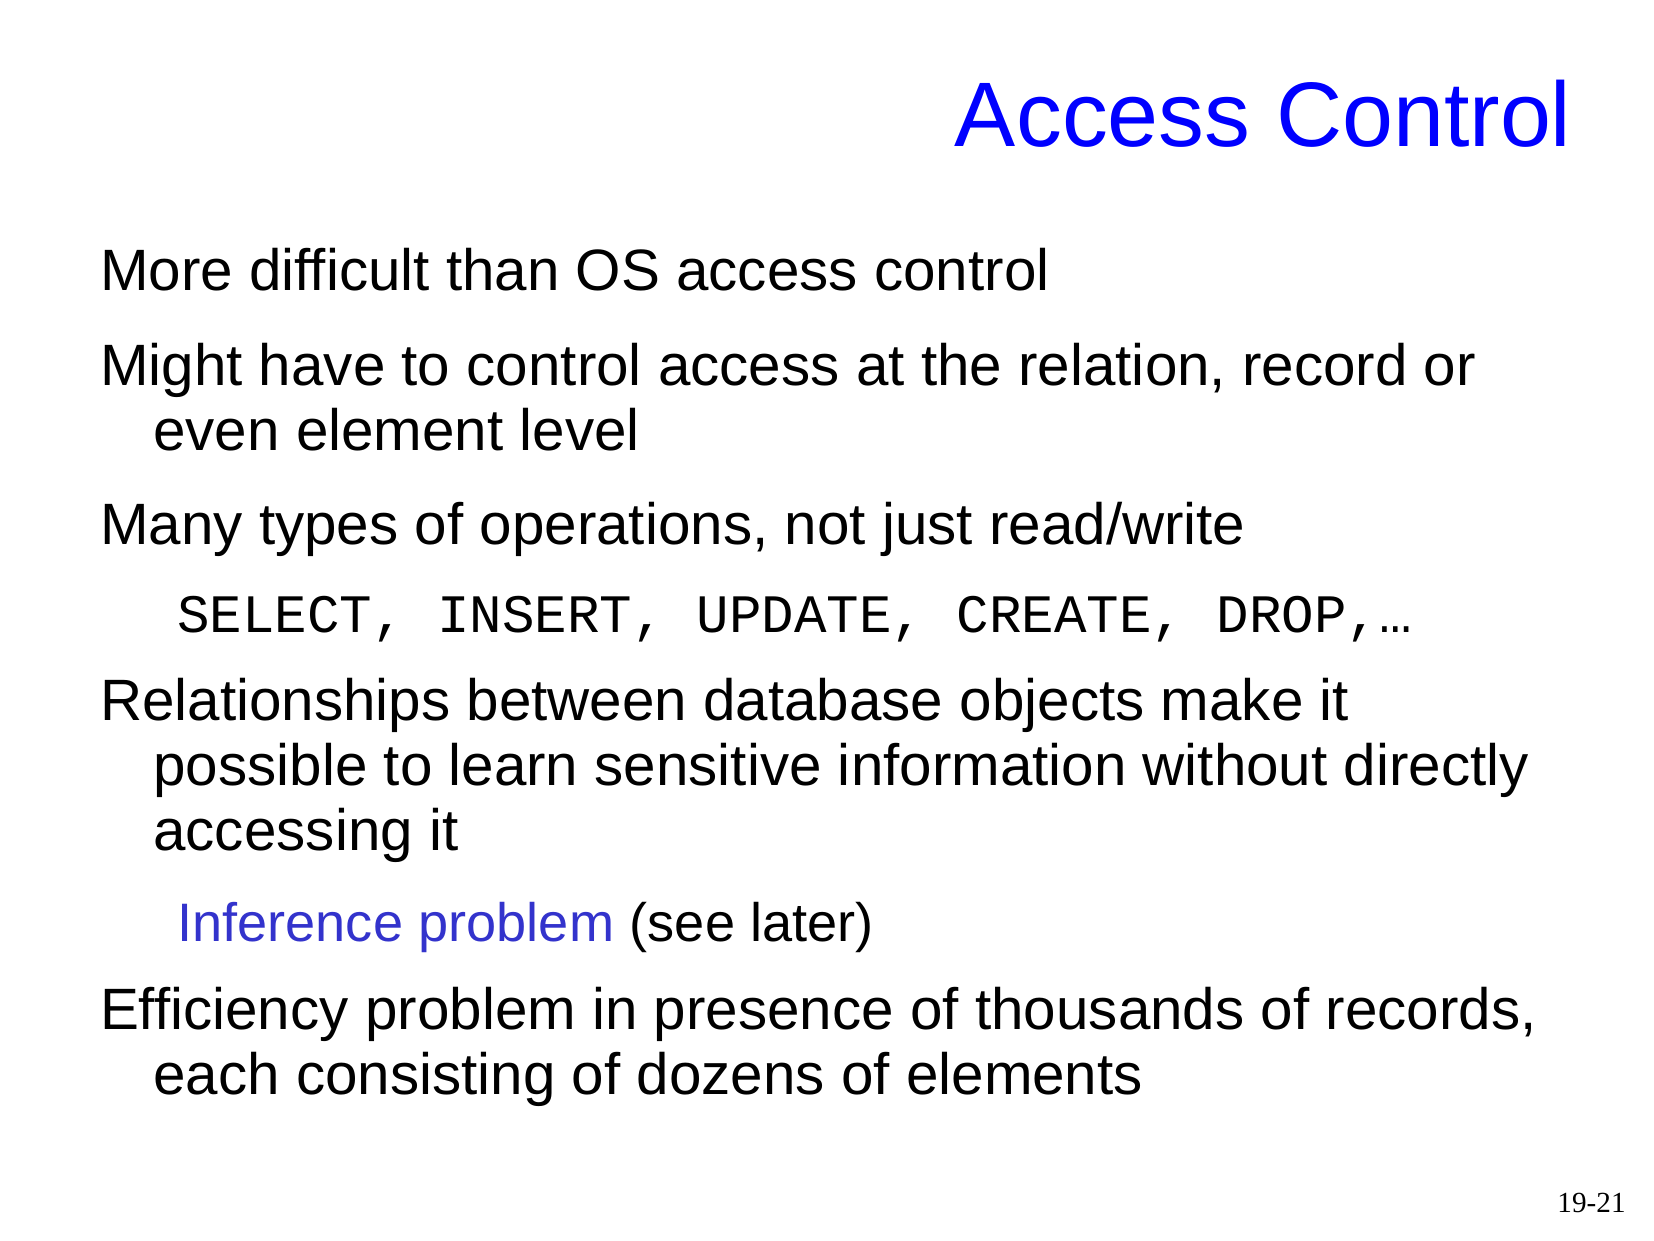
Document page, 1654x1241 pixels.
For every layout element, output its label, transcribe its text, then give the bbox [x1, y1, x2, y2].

title Access Control [84, 11, 1573, 218]
list More difficult than OS access control Might have to control access at the relation, record or even element level Many types of operations, not just read/write SELECT, INSERT, UPDATE, CREATE, DROP,… Relationships between database objects make it possible to learn sensitive information without directly accessing it Inference problem (see later) Efficiency problem in presence of thousands of records, each consisting of dozens of elements [82, 237, 1571, 1170]
